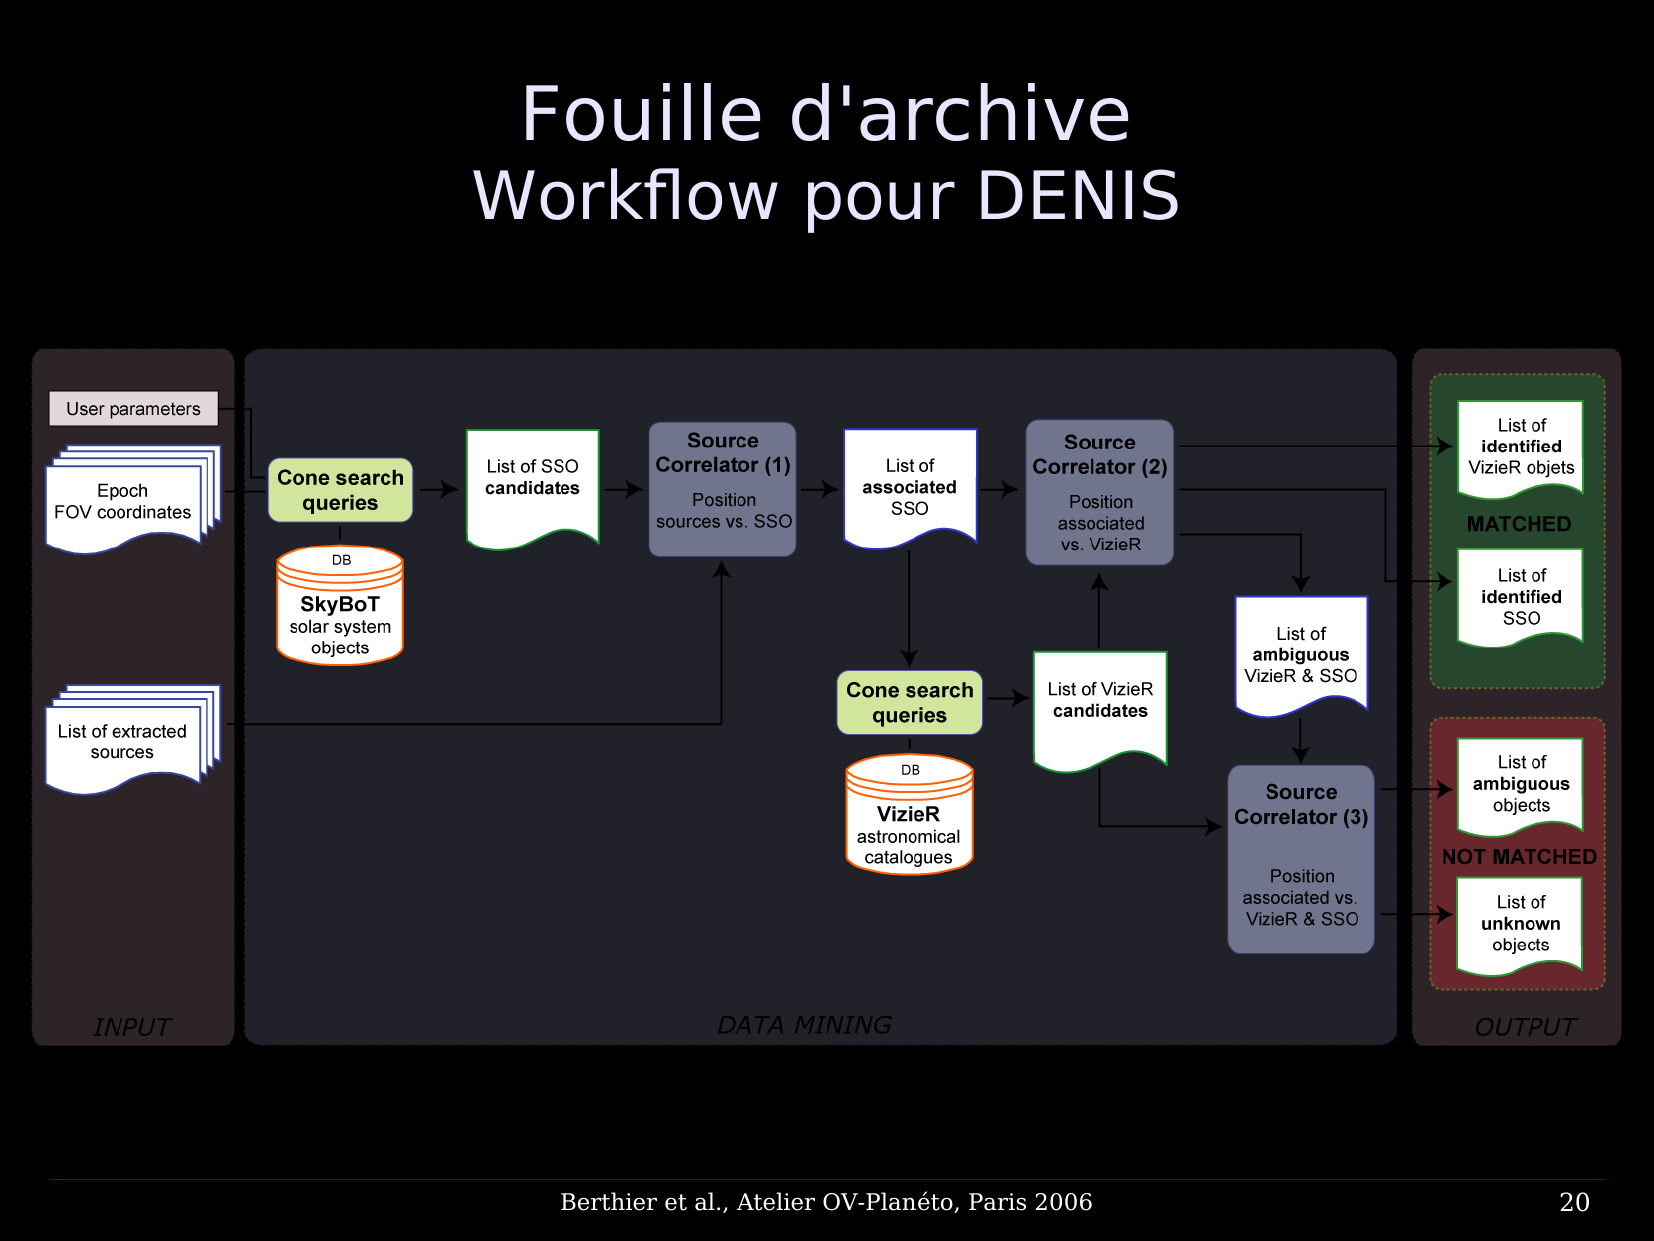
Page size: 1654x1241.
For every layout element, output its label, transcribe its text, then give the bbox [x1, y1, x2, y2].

title Fouille d'archive Workflow pour DENIS [82, 49, 1571, 257]
picture [31, 348, 1622, 1046]
